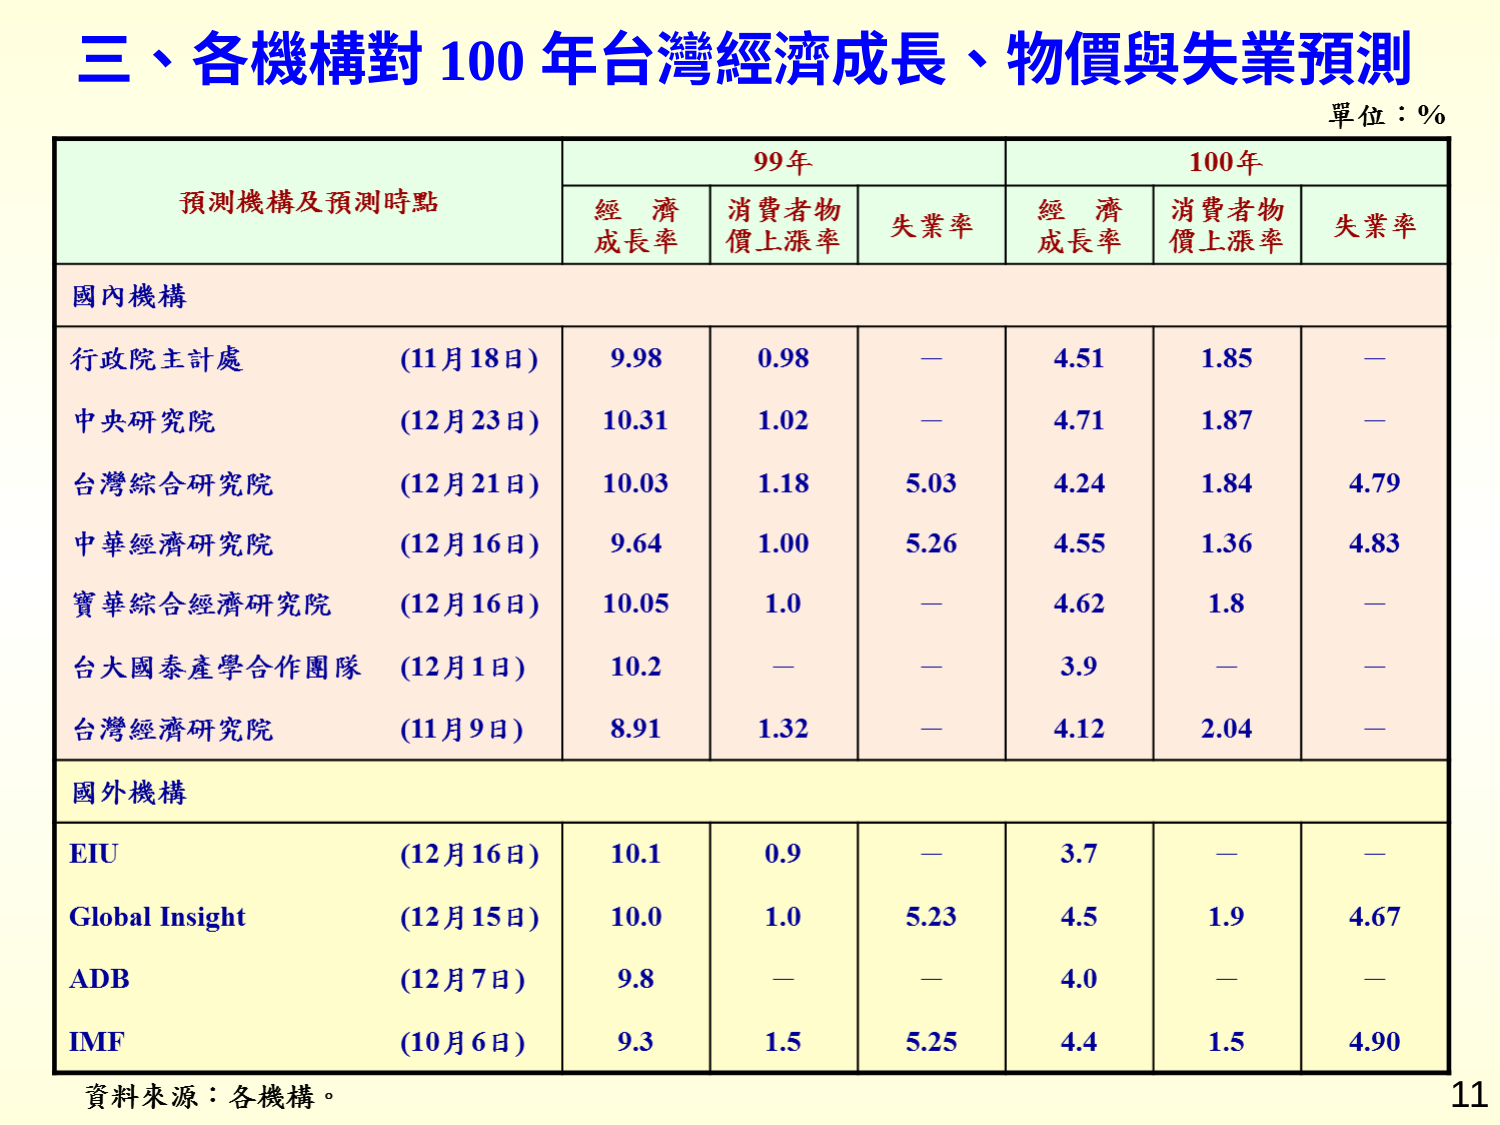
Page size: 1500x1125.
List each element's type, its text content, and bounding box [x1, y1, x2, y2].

picture [52, 88, 1464, 1125]
title 三、各機構對100年台灣經濟成長、物價與失業預測 [60, 7, 1500, 100]
